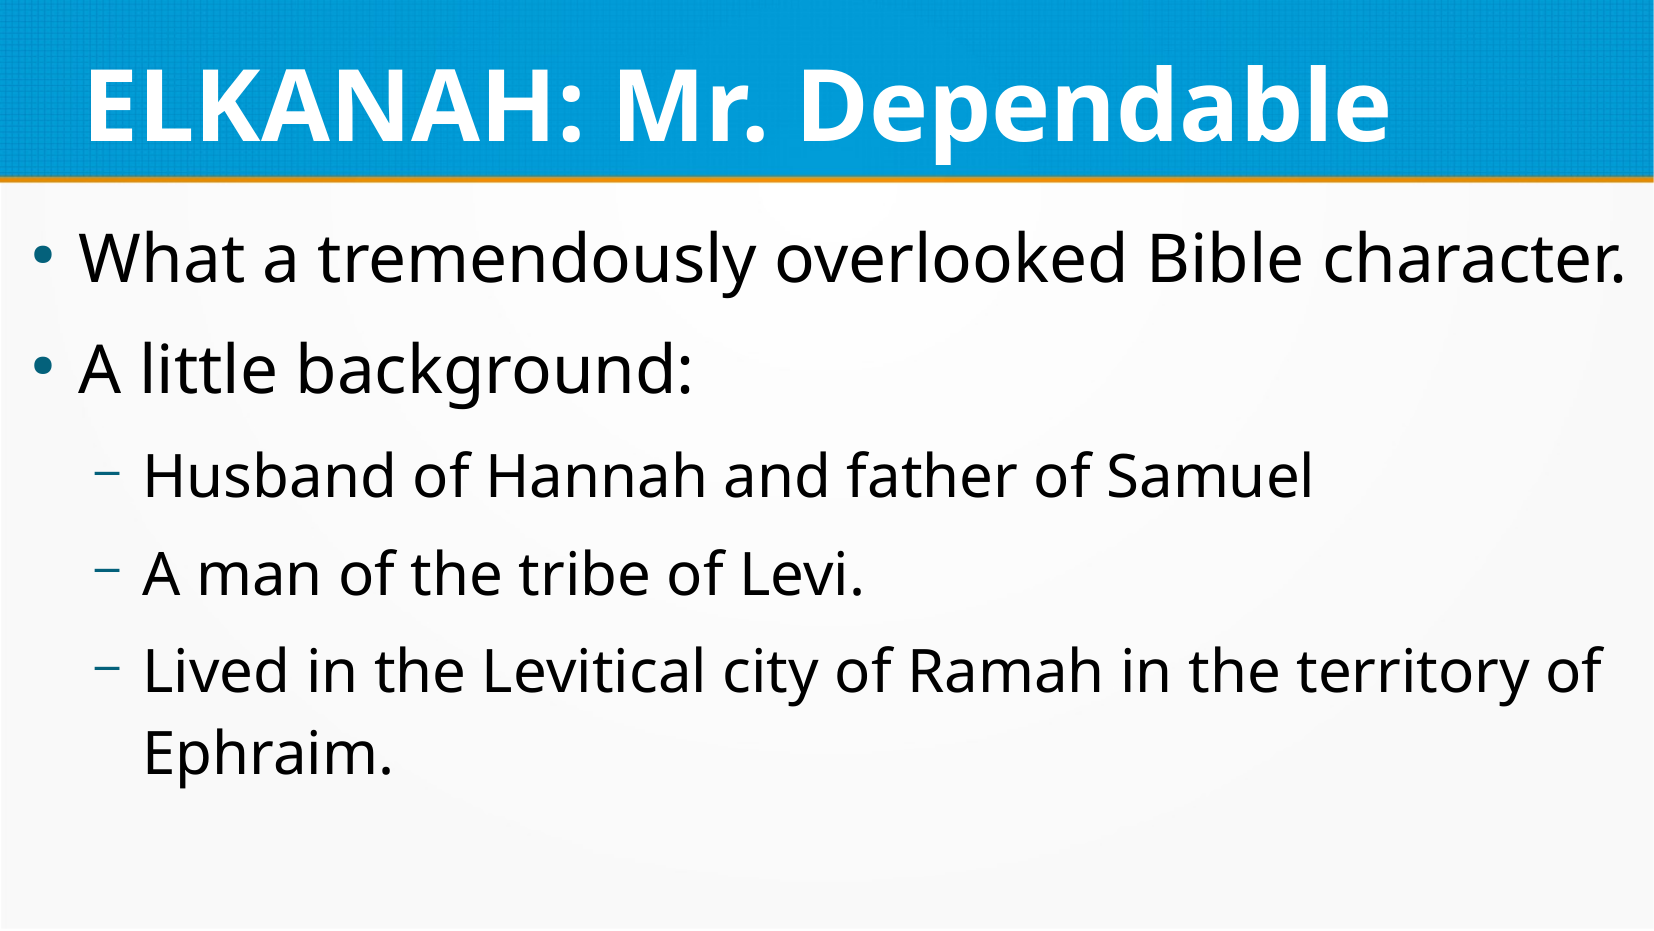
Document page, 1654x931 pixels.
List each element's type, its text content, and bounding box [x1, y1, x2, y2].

title ELKANAH: Mr. Dependable [82, 14, 1571, 171]
list What a tremendously overlooked Bible character. A little background: Husband of Hannah and father of Samuel A man of the tribe of Levi. Lived in the Levitical city of Ramah in the territory of Ephraim. [15, 210, 1636, 811]
picture [0, 175, 1654, 931]
